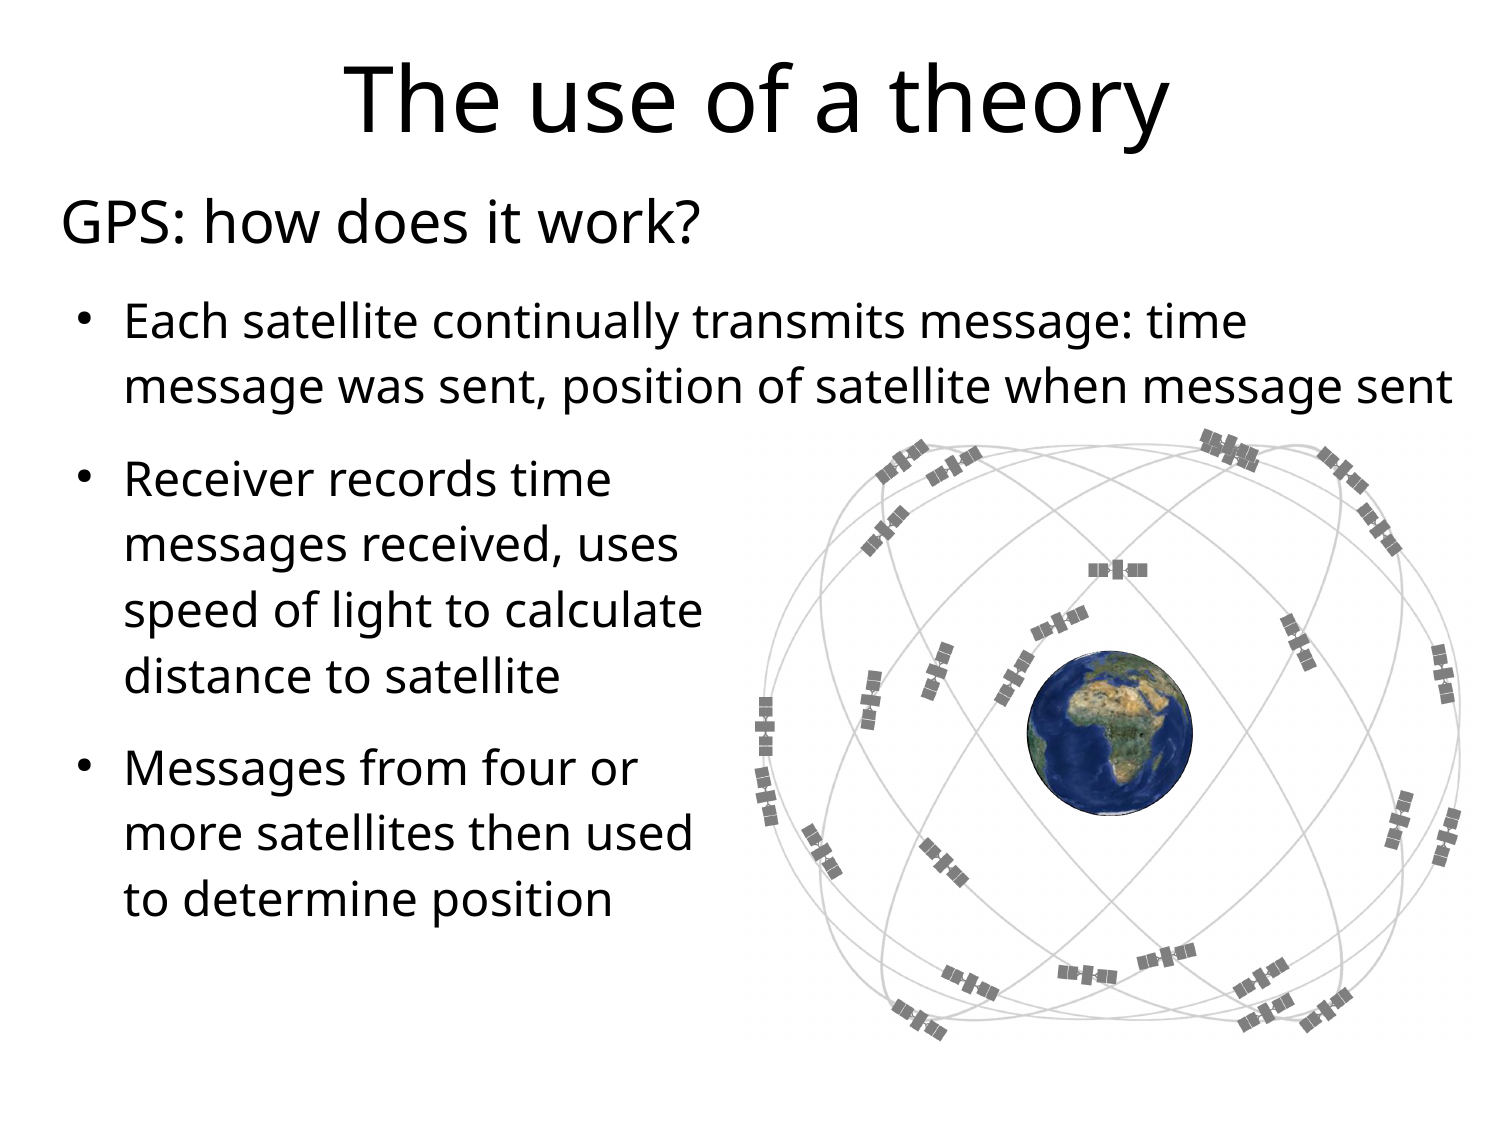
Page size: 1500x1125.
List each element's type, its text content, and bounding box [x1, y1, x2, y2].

title The use of a theory [60, 43, 1456, 152]
list GPS: how does it work? Each satellite continually transmits message: time message was sent, position of satellite when message sent Receiver records time messages received, uses speed of light to calculate distance to satellite Messages from four or more satellites then used to determine position [60, 179, 1456, 991]
picture [741, 419, 1481, 1051]
